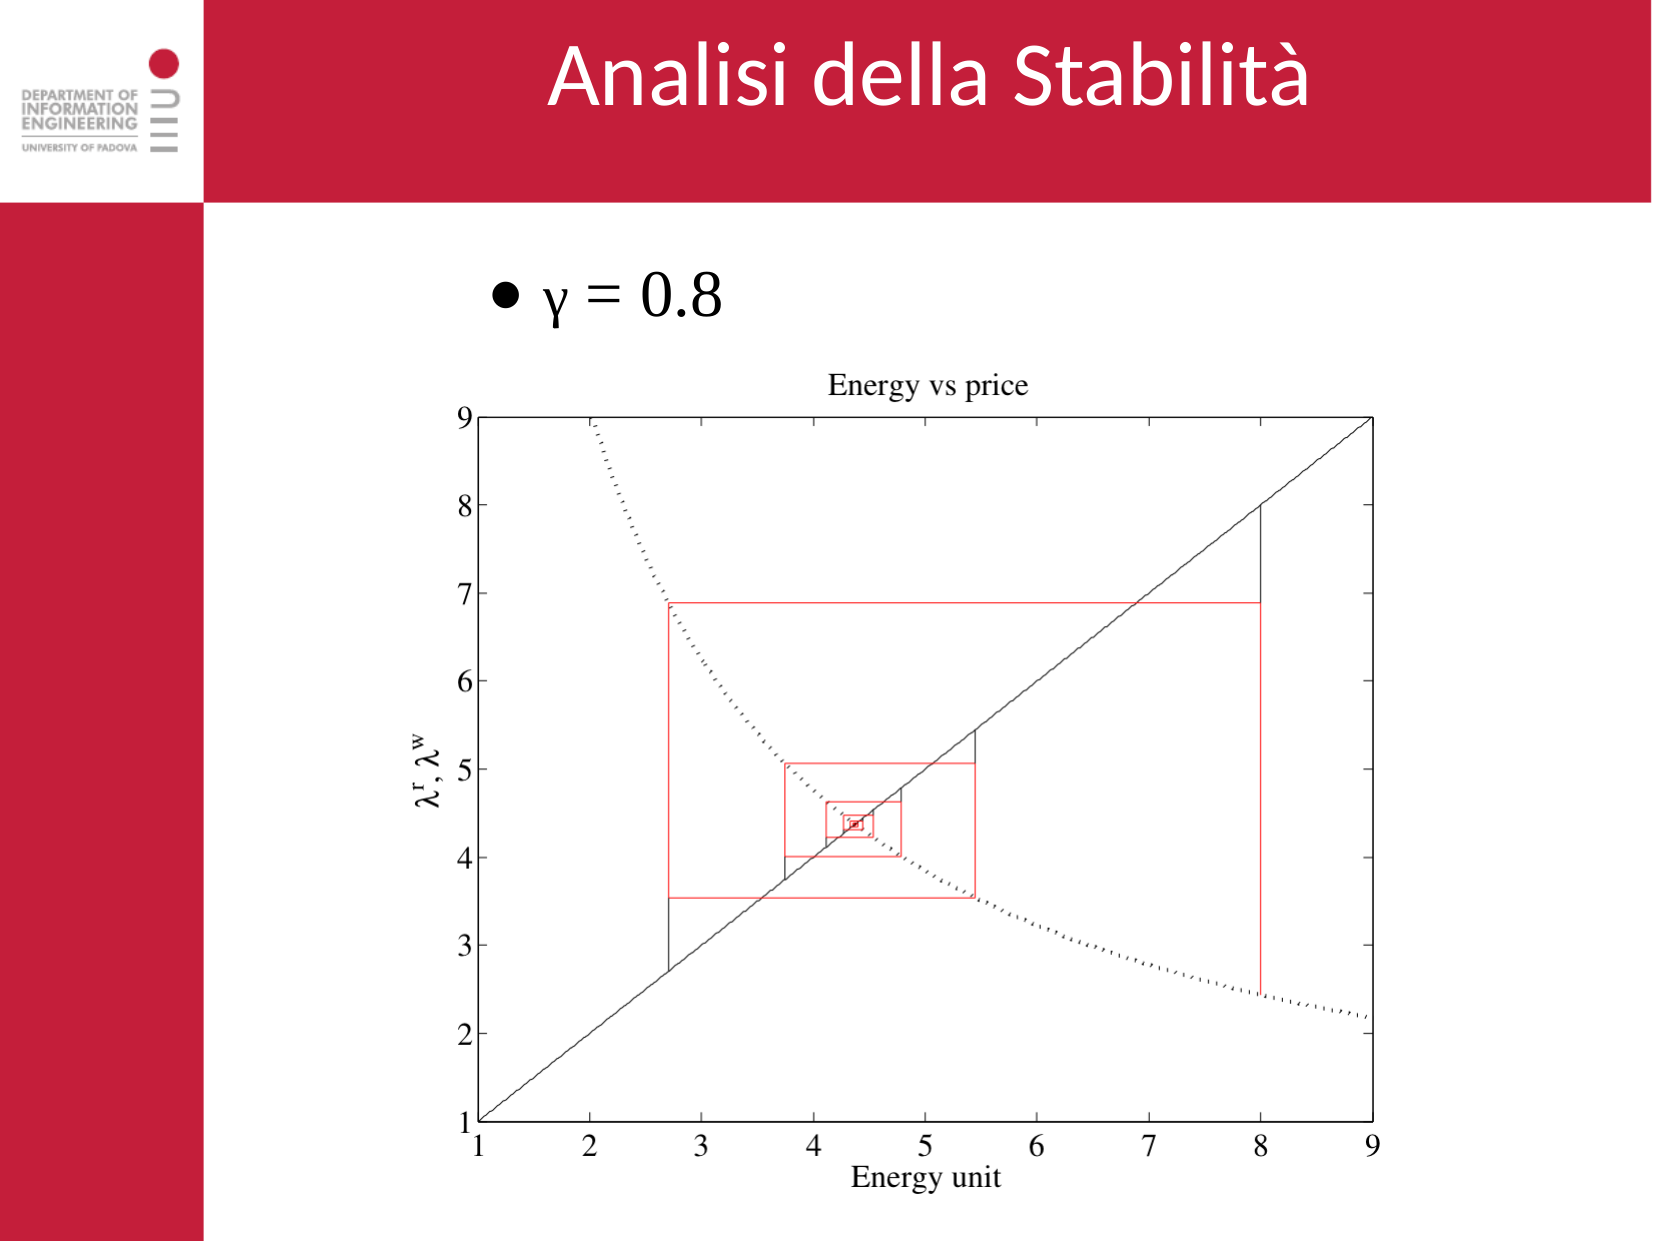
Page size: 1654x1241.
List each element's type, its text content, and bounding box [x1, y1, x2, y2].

picture [0, 0, 1654, 1241]
text_box • γ = 0.8 [472, 241, 945, 349]
text_box Analisi della Stabilità [206, 29, 1654, 178]
